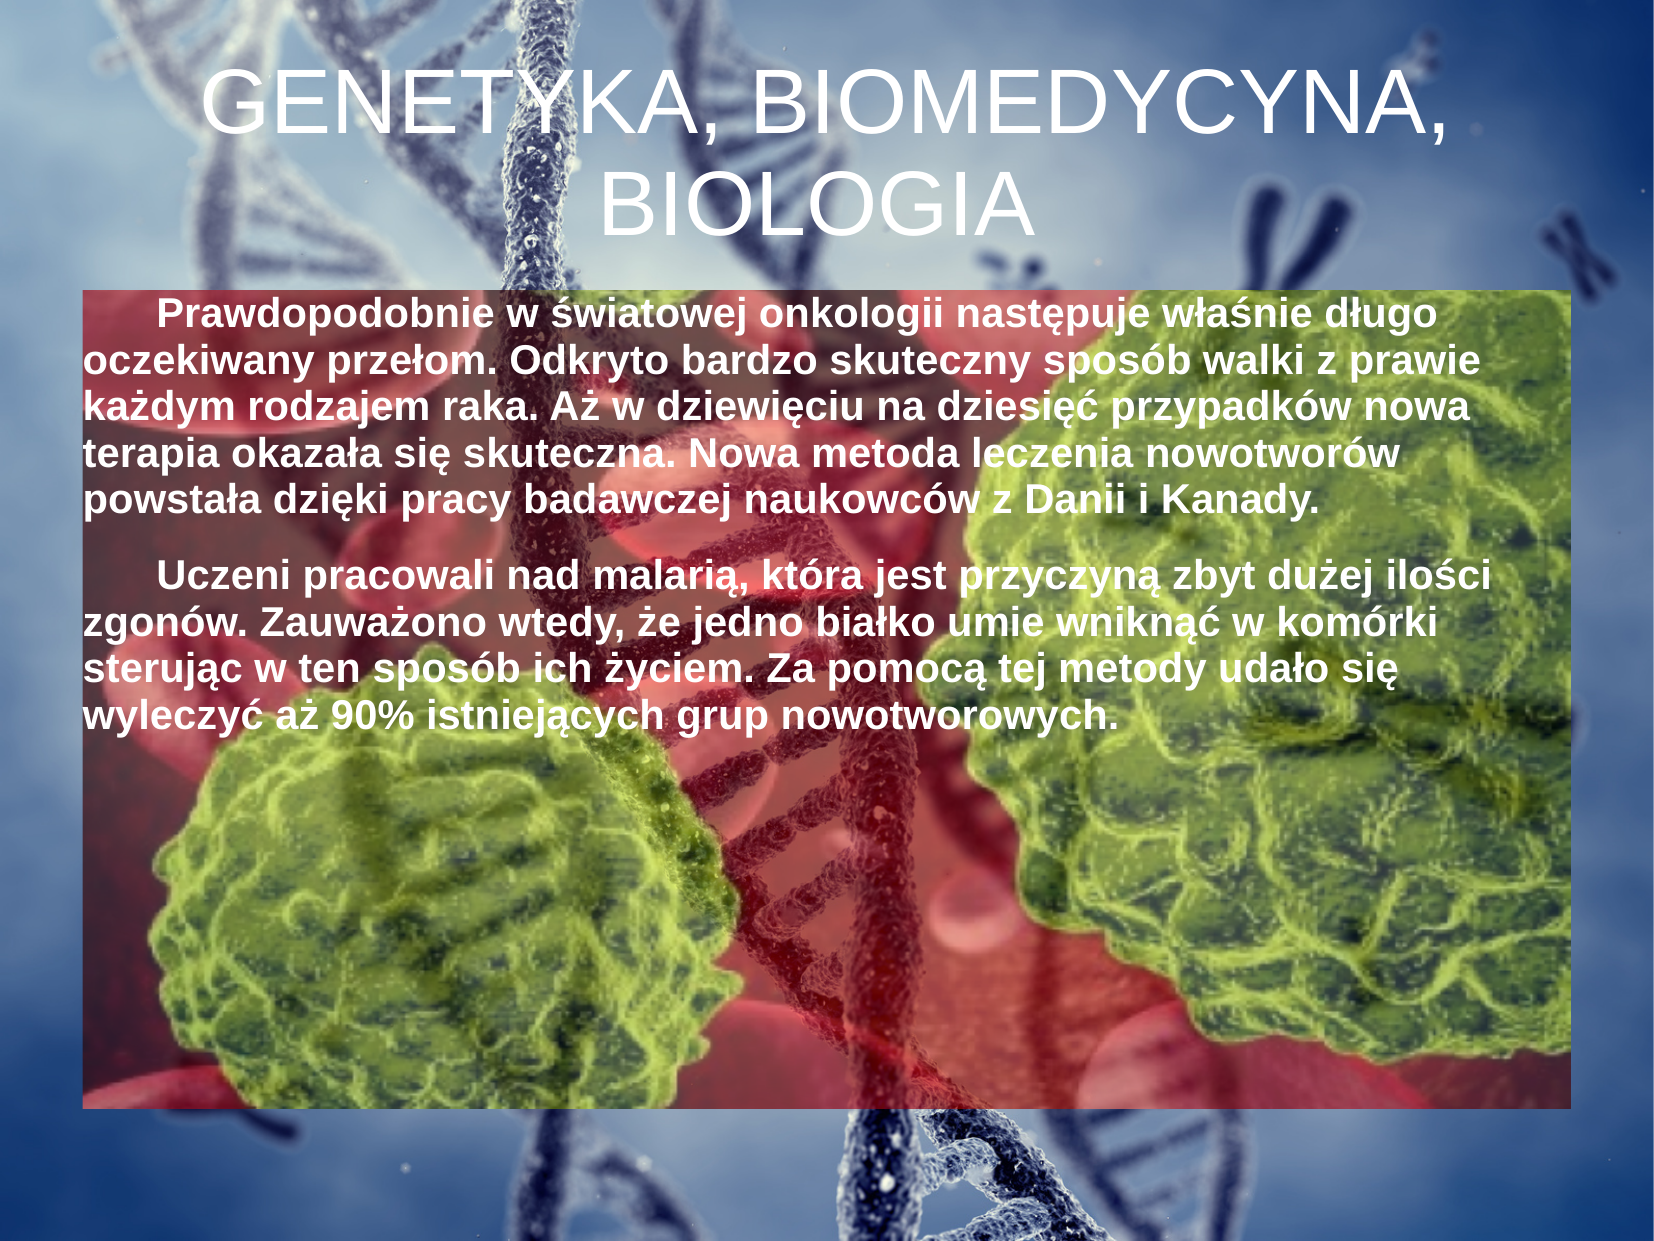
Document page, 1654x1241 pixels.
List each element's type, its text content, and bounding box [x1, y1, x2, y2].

title GENETYKA, BIOMEDYCYNA, BIOLOGIA [82, 49, 1571, 257]
picture [0, 0, 1654, 1241]
list Prawdopodobnie w światowej onkologii następuje właśnie długo oczekiwany przełom. Odkryto bardzo skuteczny sposób walki z prawie każdym rodzajem raka. Aż w dziewięciu na dziesięć przypadków nowa terapia okazała się skuteczna. Nowa metoda leczenia nowotworów powstała dzięki pracy badawczej naukowców z Danii i Kanady. Uczeni pracowali nad malarią, która jest przyczyną zbyt dużej ilości zgonów. Zauważono wtedy, że jedno białko umie wniknąć w komórki sterując w ten sposób ich życiem. Za pomocą tej metody udało się wyleczyć aż 90% istniejących grup nowotworowych. [82, 290, 1571, 1109]
